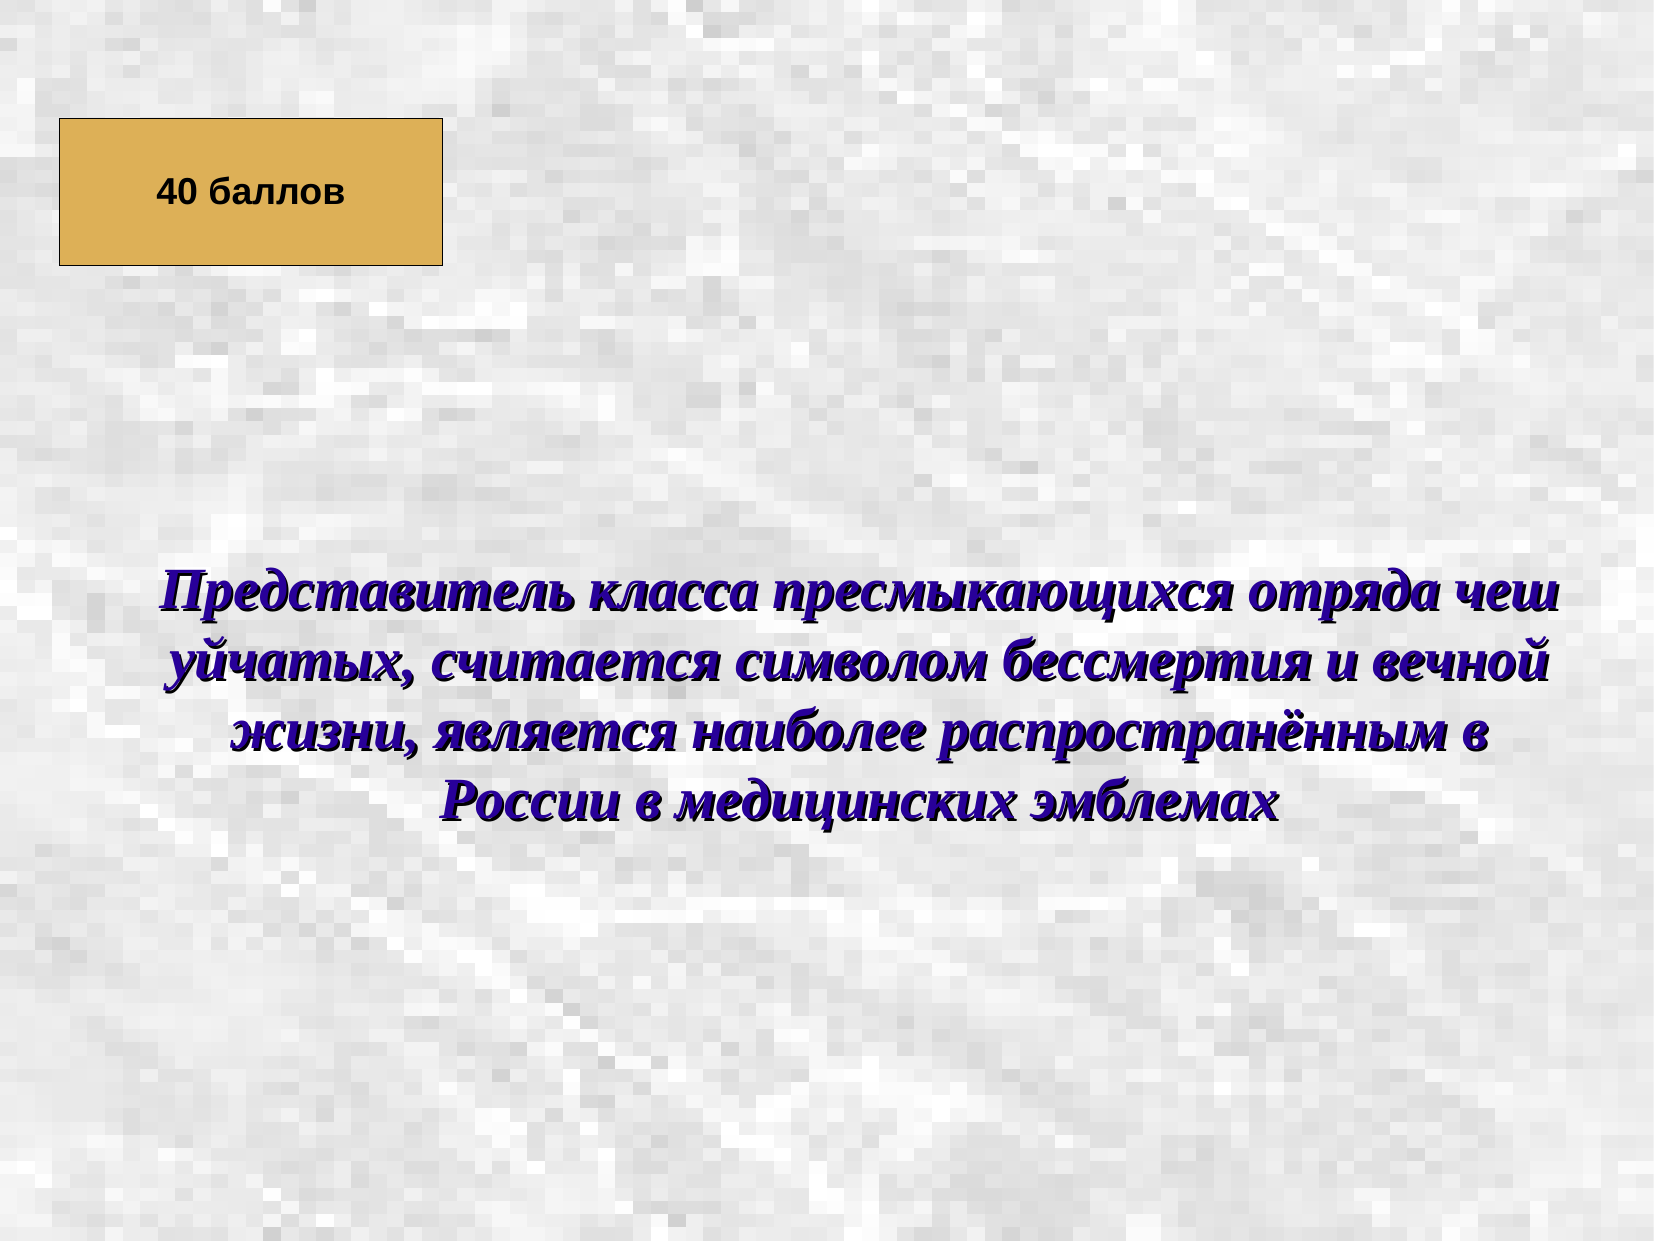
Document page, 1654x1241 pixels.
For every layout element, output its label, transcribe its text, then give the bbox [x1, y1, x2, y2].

title Представитель класса пресмыкающихся отряда чешуйчатых, считается символом бессмертия и вечной жизни, является наиболее распространённым в России в медицинских эмблемах [153, 466, 1566, 915]
text_box 40 баллов [59, 118, 443, 266]
